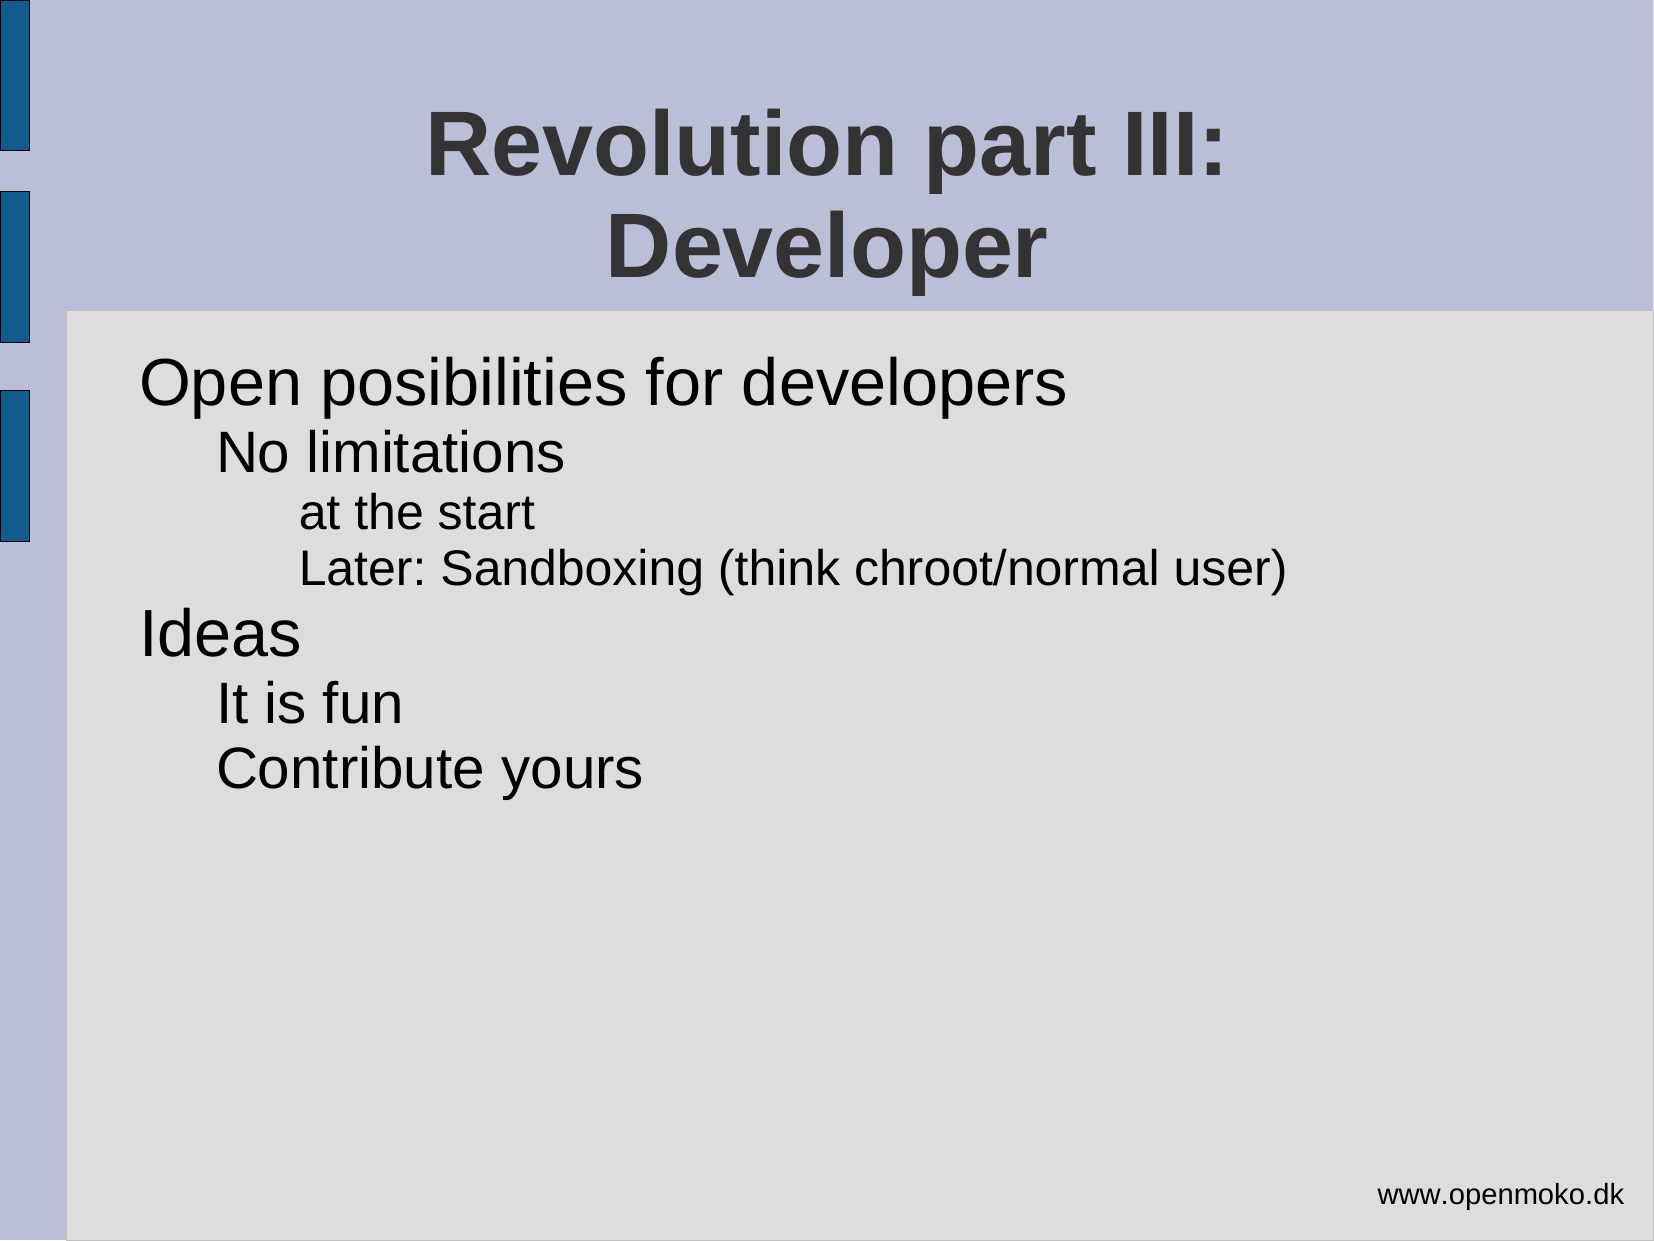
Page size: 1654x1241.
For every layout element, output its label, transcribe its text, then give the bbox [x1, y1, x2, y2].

list Open posibilities for developers No limitations at the start Later: Sandboxing (think chroot/normal user) Ideas It is fun Contribute yours [121, 344, 1534, 1127]
title Revolution part III: Developer [121, 87, 1534, 302]
